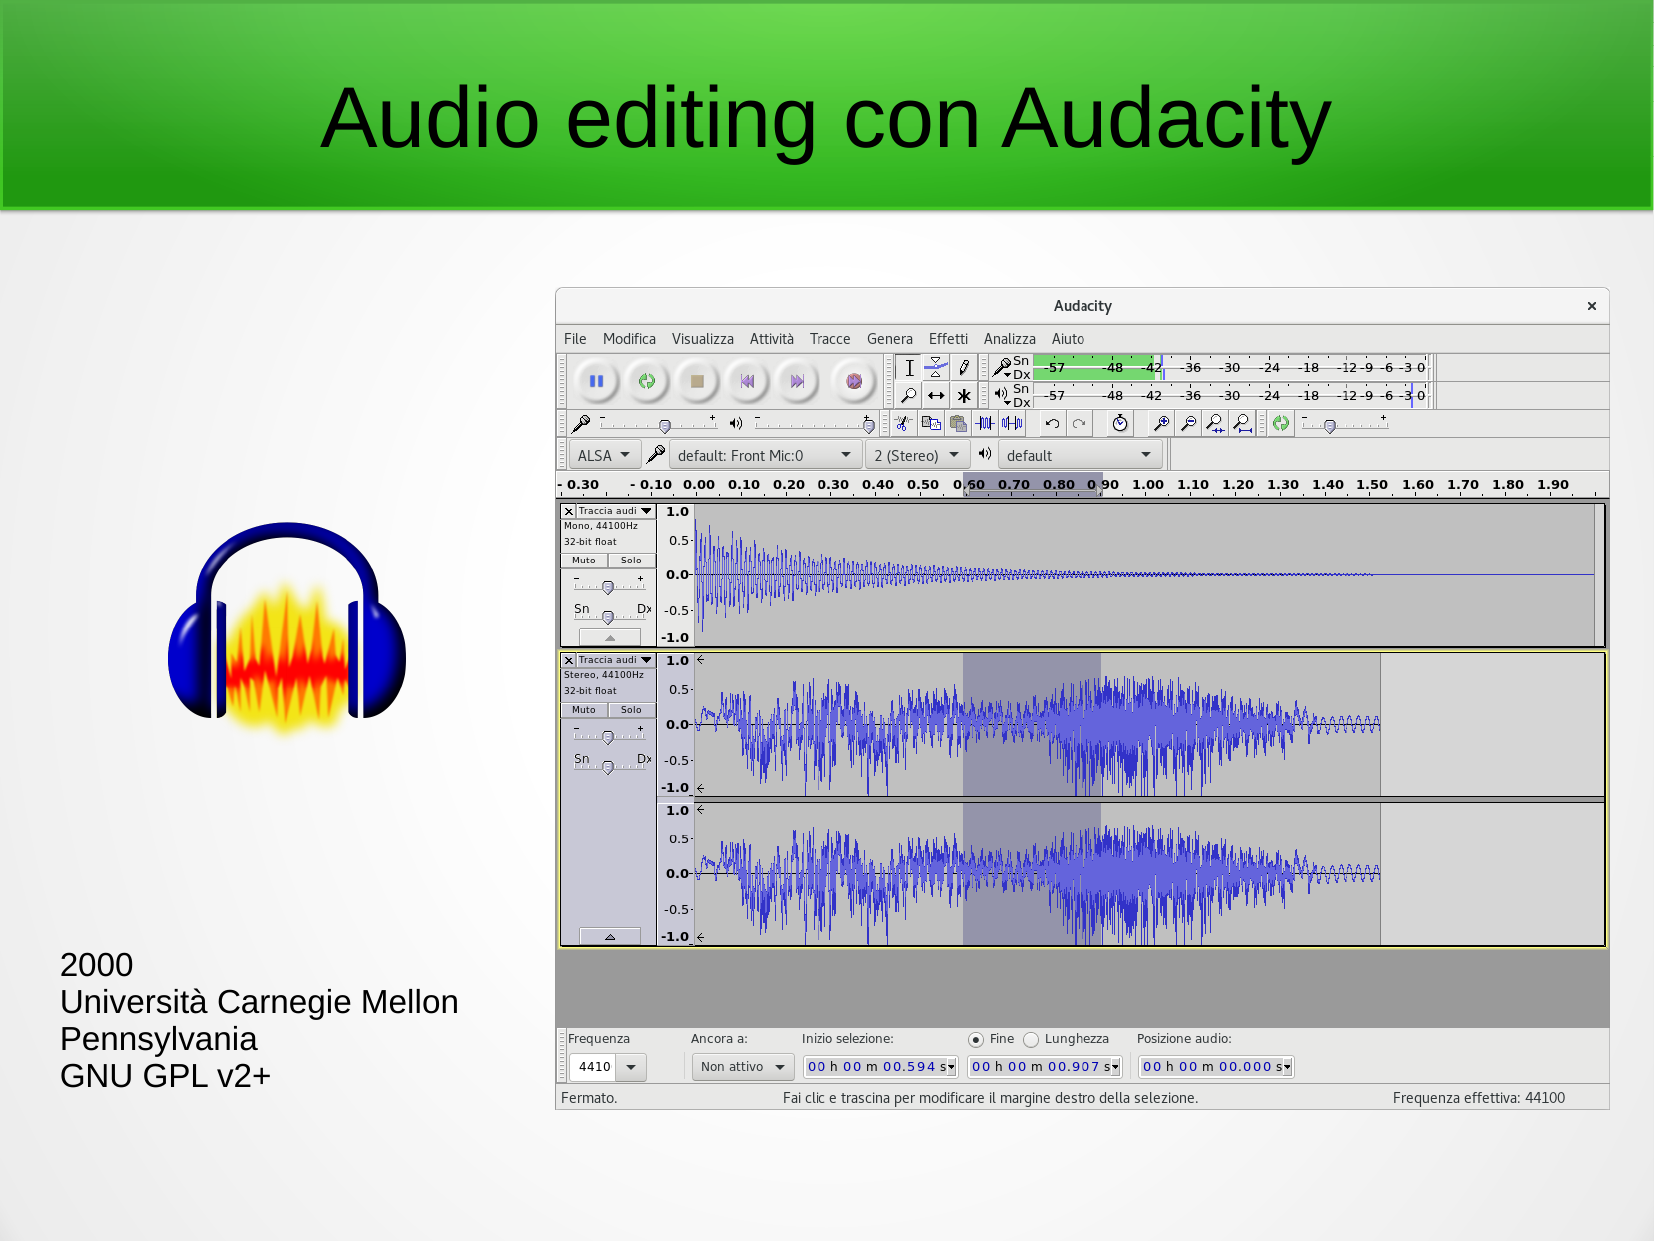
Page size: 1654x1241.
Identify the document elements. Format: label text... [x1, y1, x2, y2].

picture [168, 509, 406, 747]
picture [555, 287, 1610, 1111]
text_box 2000 Università Carnegie Mellon Pennsylvania GNU GPL v2+ [45, 939, 556, 1177]
title Audio editing con Audacity [82, 47, 1571, 189]
